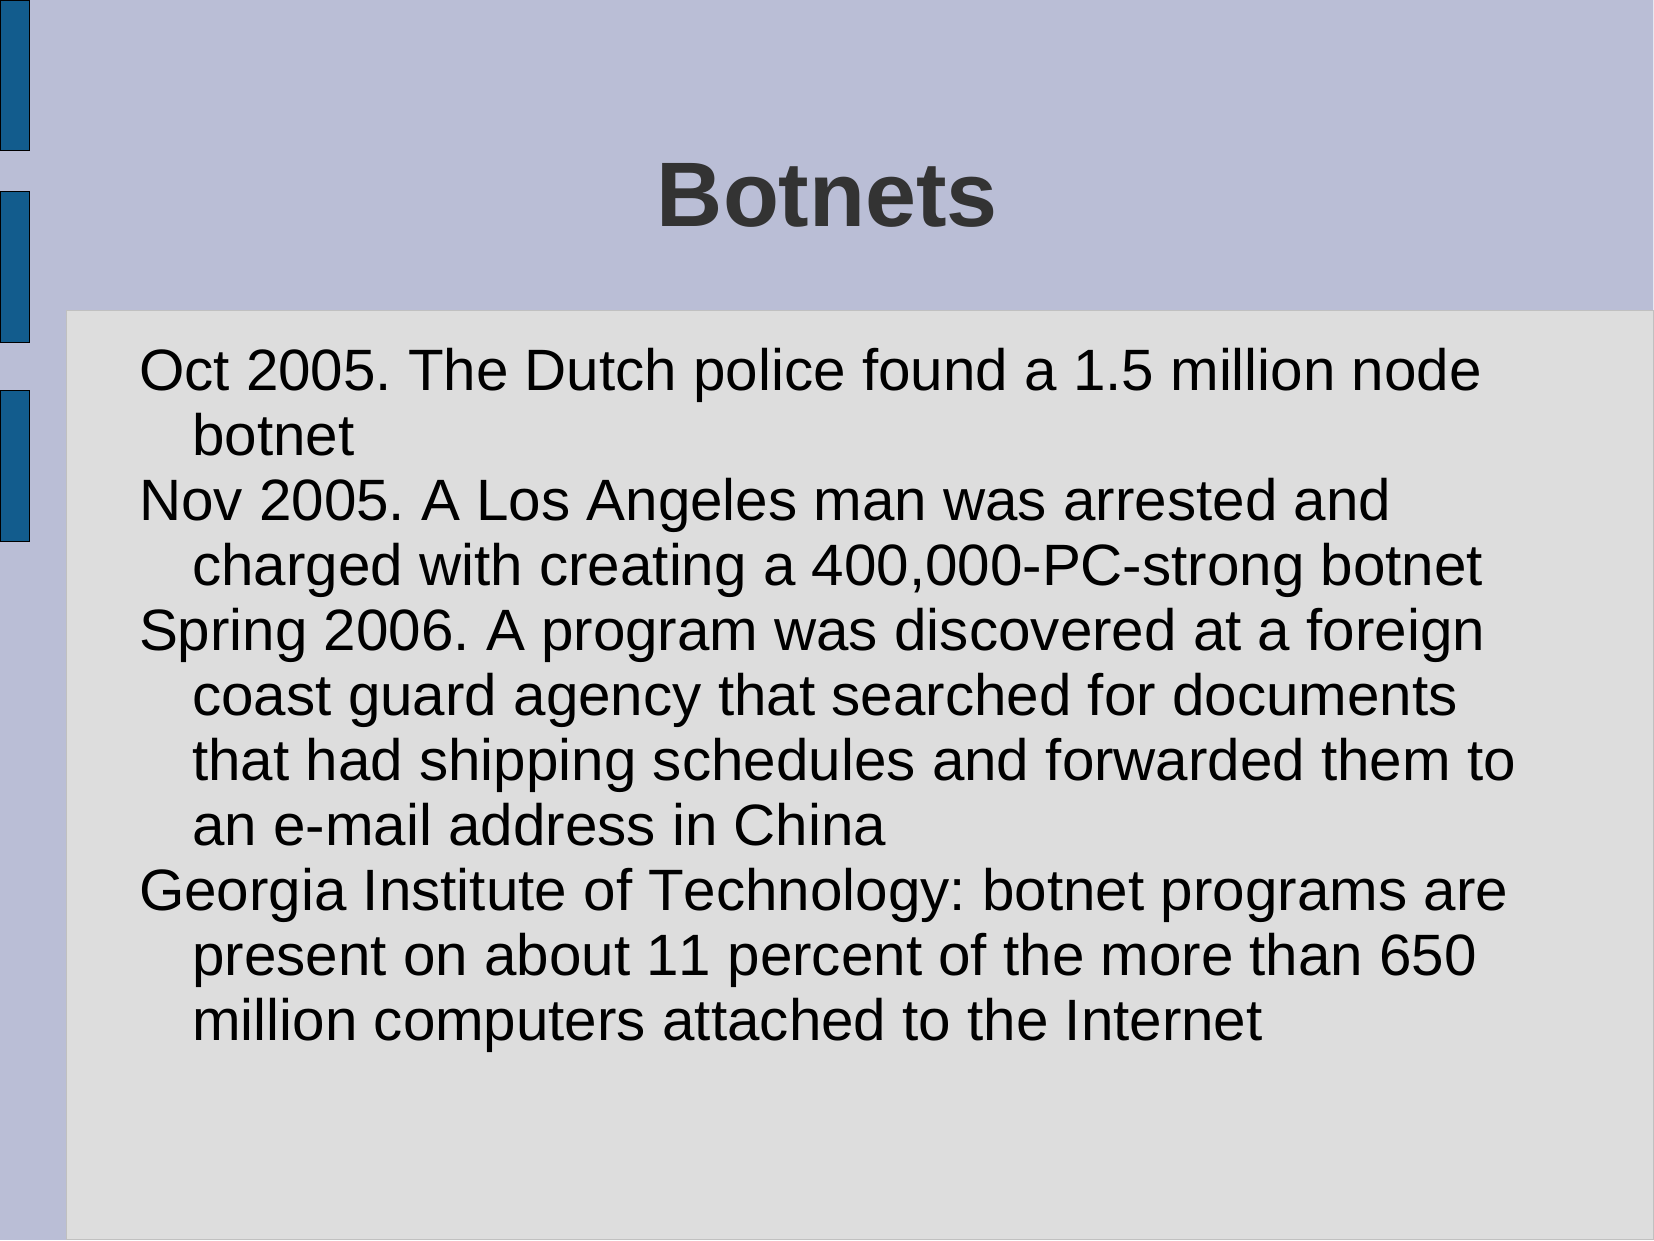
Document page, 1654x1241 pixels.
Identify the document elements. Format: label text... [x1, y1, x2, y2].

list Oct 2005. The Dutch police found a 1.5 million node botnet Nov 2005. A Los Angeles man was arrested and charged with creating a 400,000-PC-strong botnet Spring 2006. A program was discovered at a foreign coast guard agency that searched for documents that had shipping schedules and forwarded them to an e-mail address in China Georgia Institute of Technology: botnet programs are present on about 11 percent of the more than 650 million computers attached to the Internet [121, 337, 1534, 1241]
title Botnets [121, 91, 1534, 299]
